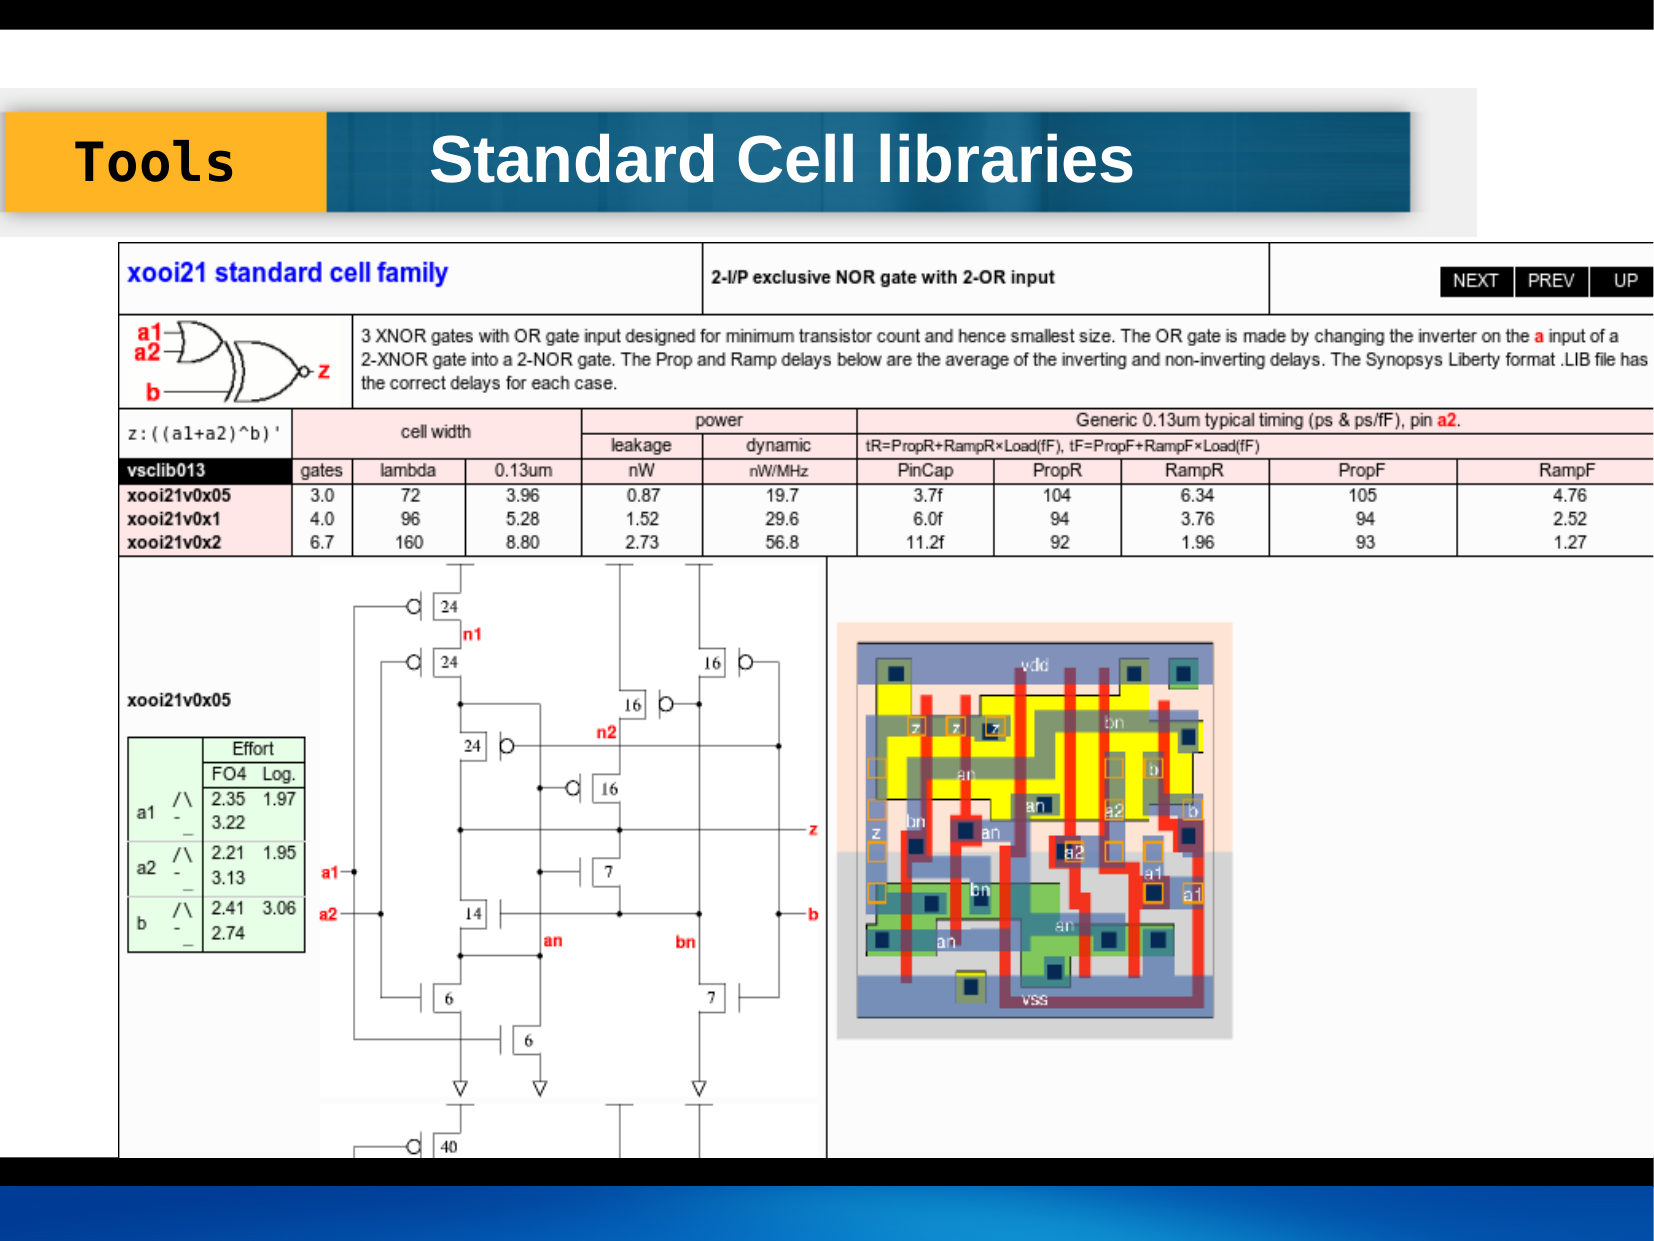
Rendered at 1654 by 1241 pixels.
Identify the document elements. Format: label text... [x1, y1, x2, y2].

picture [118, 242, 1654, 1158]
picture [0, 88, 1477, 237]
picture [0, 1186, 1654, 1241]
text_box Standard Cell libraries [414, 114, 1152, 216]
text_box Tools [59, 124, 266, 202]
